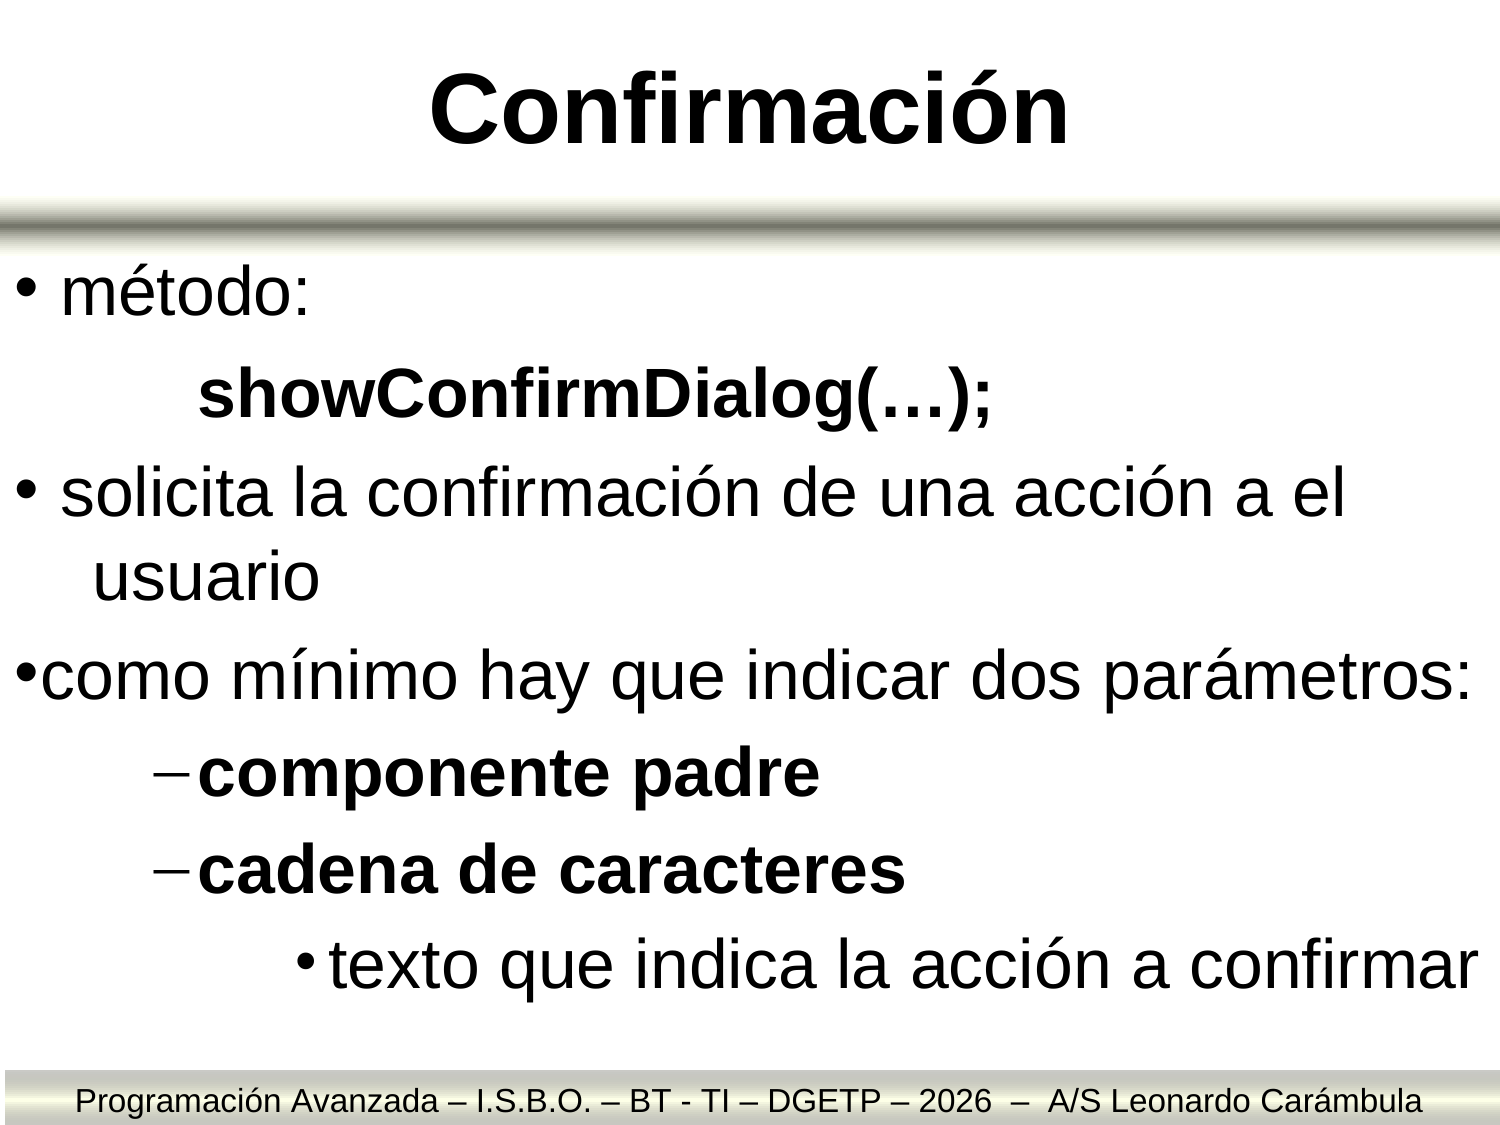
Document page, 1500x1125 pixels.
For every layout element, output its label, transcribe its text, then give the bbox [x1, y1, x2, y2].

title Confirmación [0, 9, 1500, 198]
list método: showConfirmDialog(…); solicita la confirmación de una acción a el usuario como mínimo hay que indicar dos parámetros: componente padre cadena de caracteres texto que indica la acción a confirmar [0, 253, 1500, 1023]
